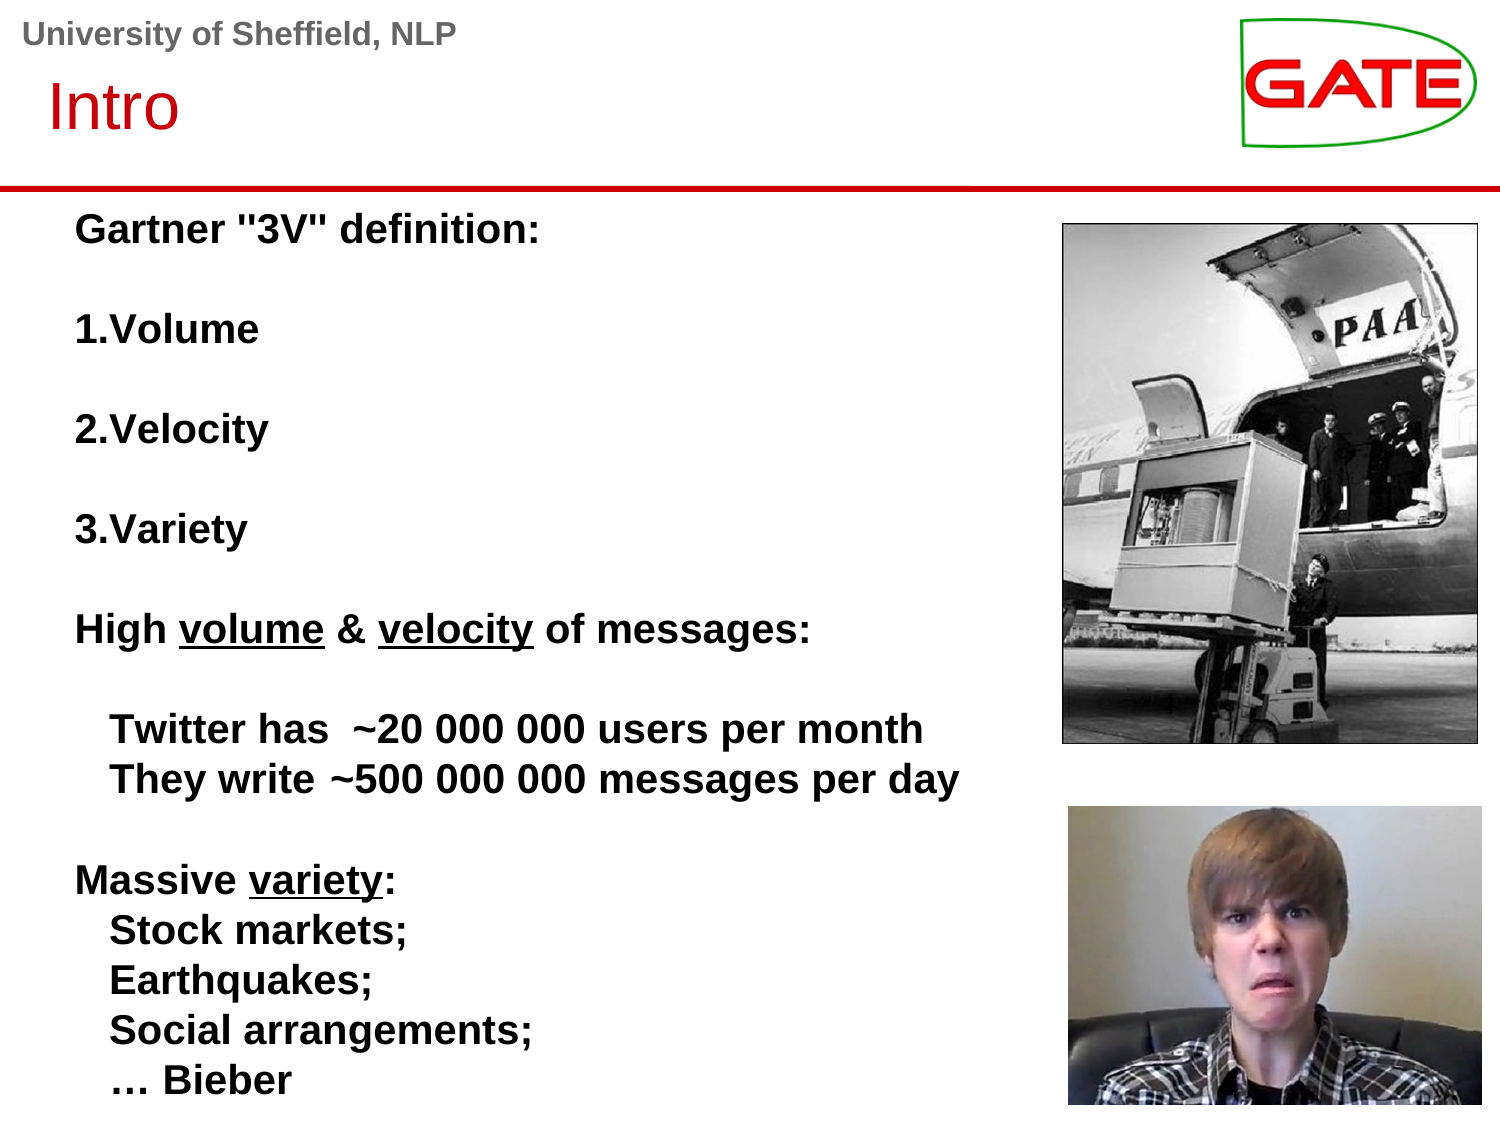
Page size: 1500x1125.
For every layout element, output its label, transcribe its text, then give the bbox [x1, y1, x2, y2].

text_box Intro [47, 47, 1267, 168]
picture [1062, 223, 1478, 744]
picture [1240, 18, 1477, 148]
text_box Gartner ''3V'' definition: Volume Velocity Variety High volume & velocity of messages: Twitter has ~20 000 000 users per month They write ~500 000 000 messages per day Massive variety: Stock markets; Earthquakes; Social arrangements; … Bieber [59, 194, 1500, 1125]
picture [1068, 806, 1482, 1105]
